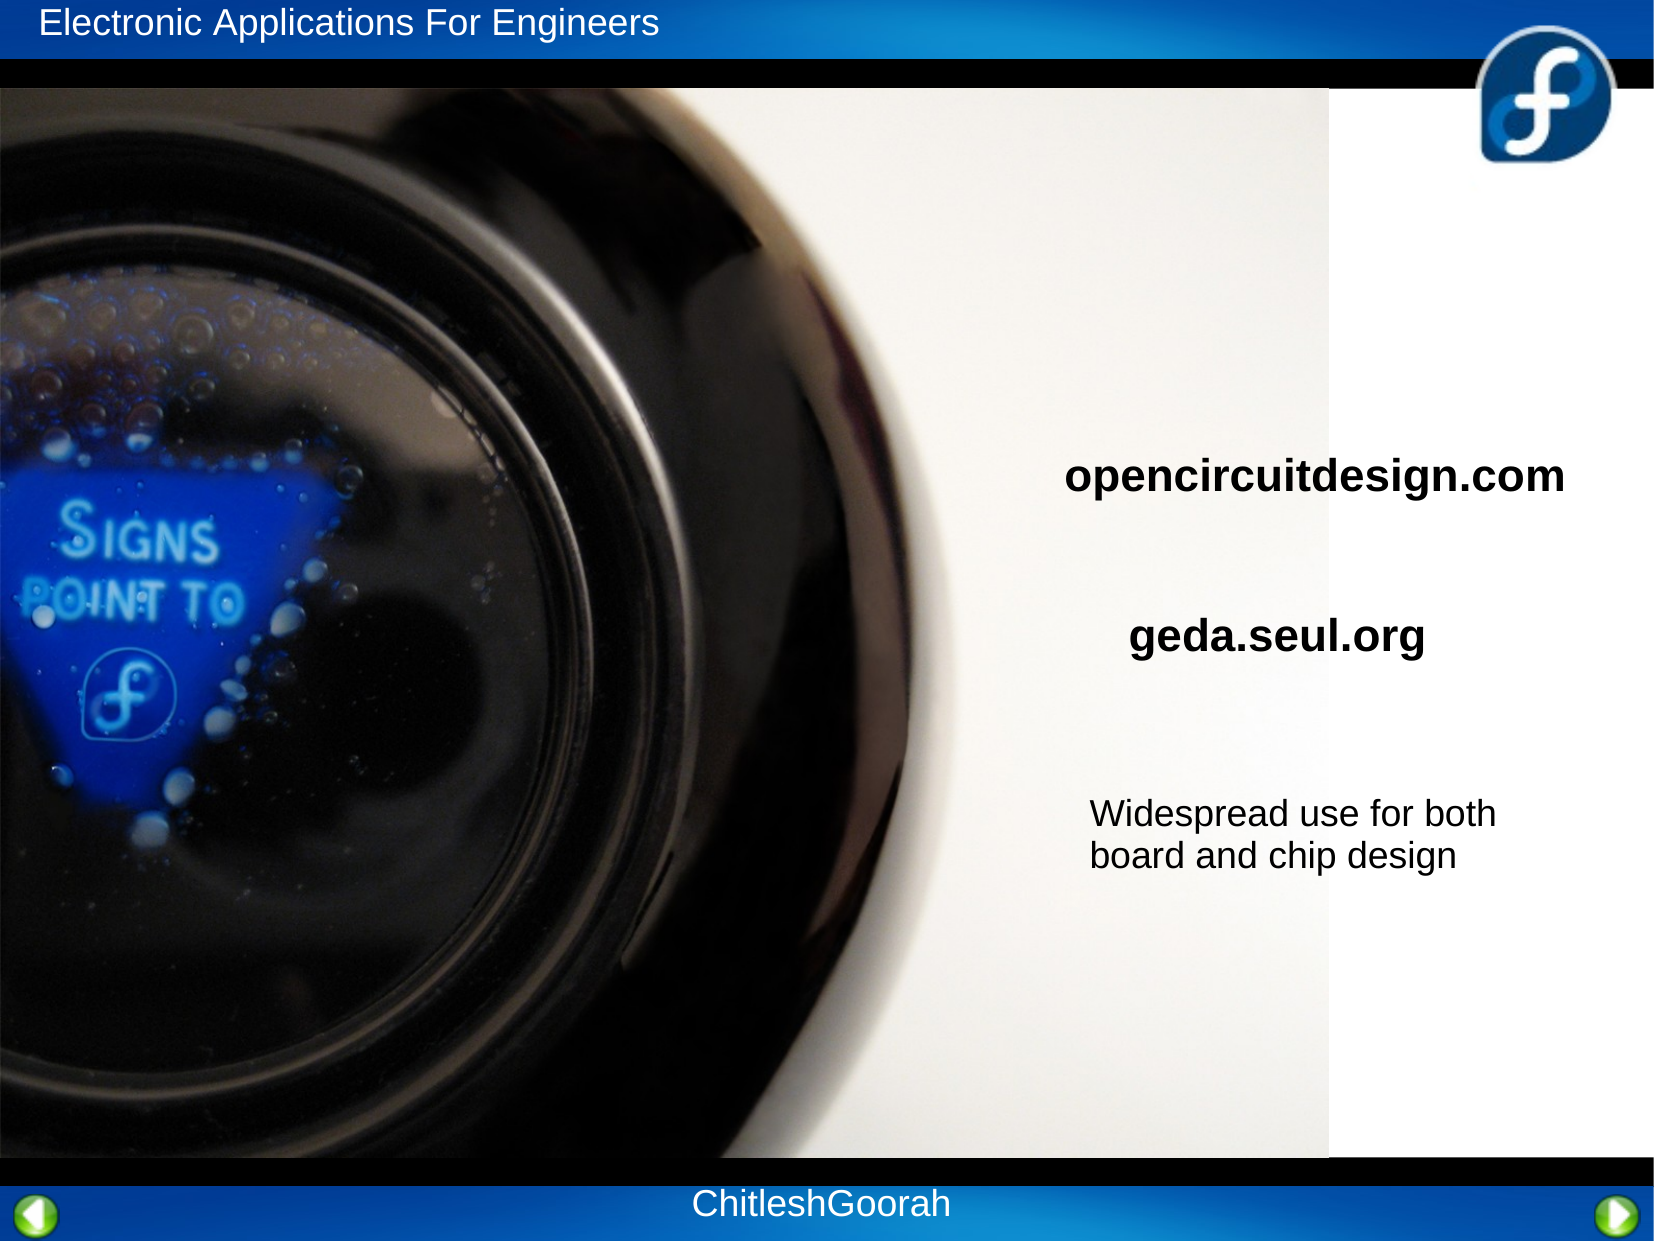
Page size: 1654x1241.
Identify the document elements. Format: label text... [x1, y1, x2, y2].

text_box opencircuitdesign.com [1049, 442, 1572, 528]
picture [0, 1186, 1654, 1241]
picture [936, 1198, 945, 1213]
text_box geda.seul.org [1113, 602, 1436, 687]
picture [0, 0, 1654, 1158]
text_box Widespread use for both board and chip design [1074, 785, 1523, 912]
picture [914, 1206, 924, 1210]
